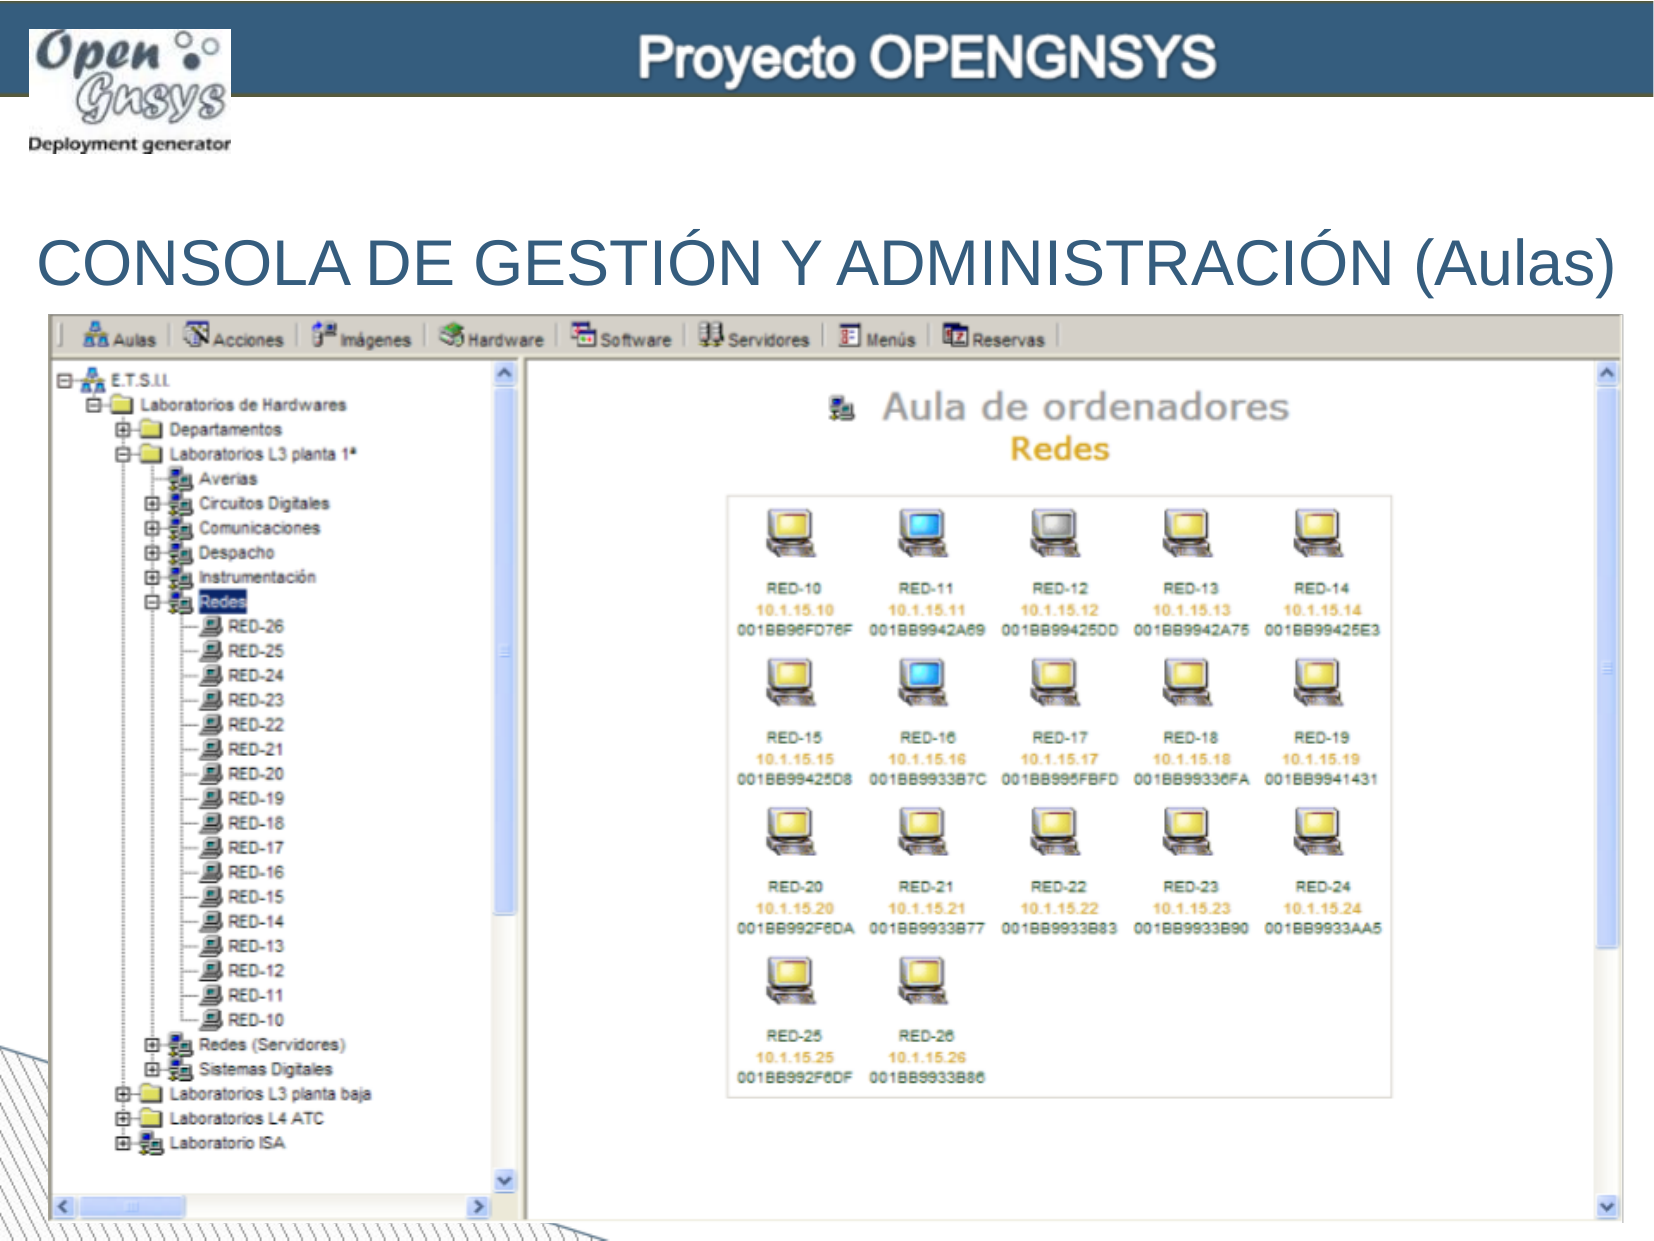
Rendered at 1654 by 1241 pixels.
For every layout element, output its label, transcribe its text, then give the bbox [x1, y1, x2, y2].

picture [0, 0, 1654, 1241]
text_box CONSOLA DE GESTIÓN Y ADMINISTRACIÓN (Aulas) [7, 230, 1647, 300]
